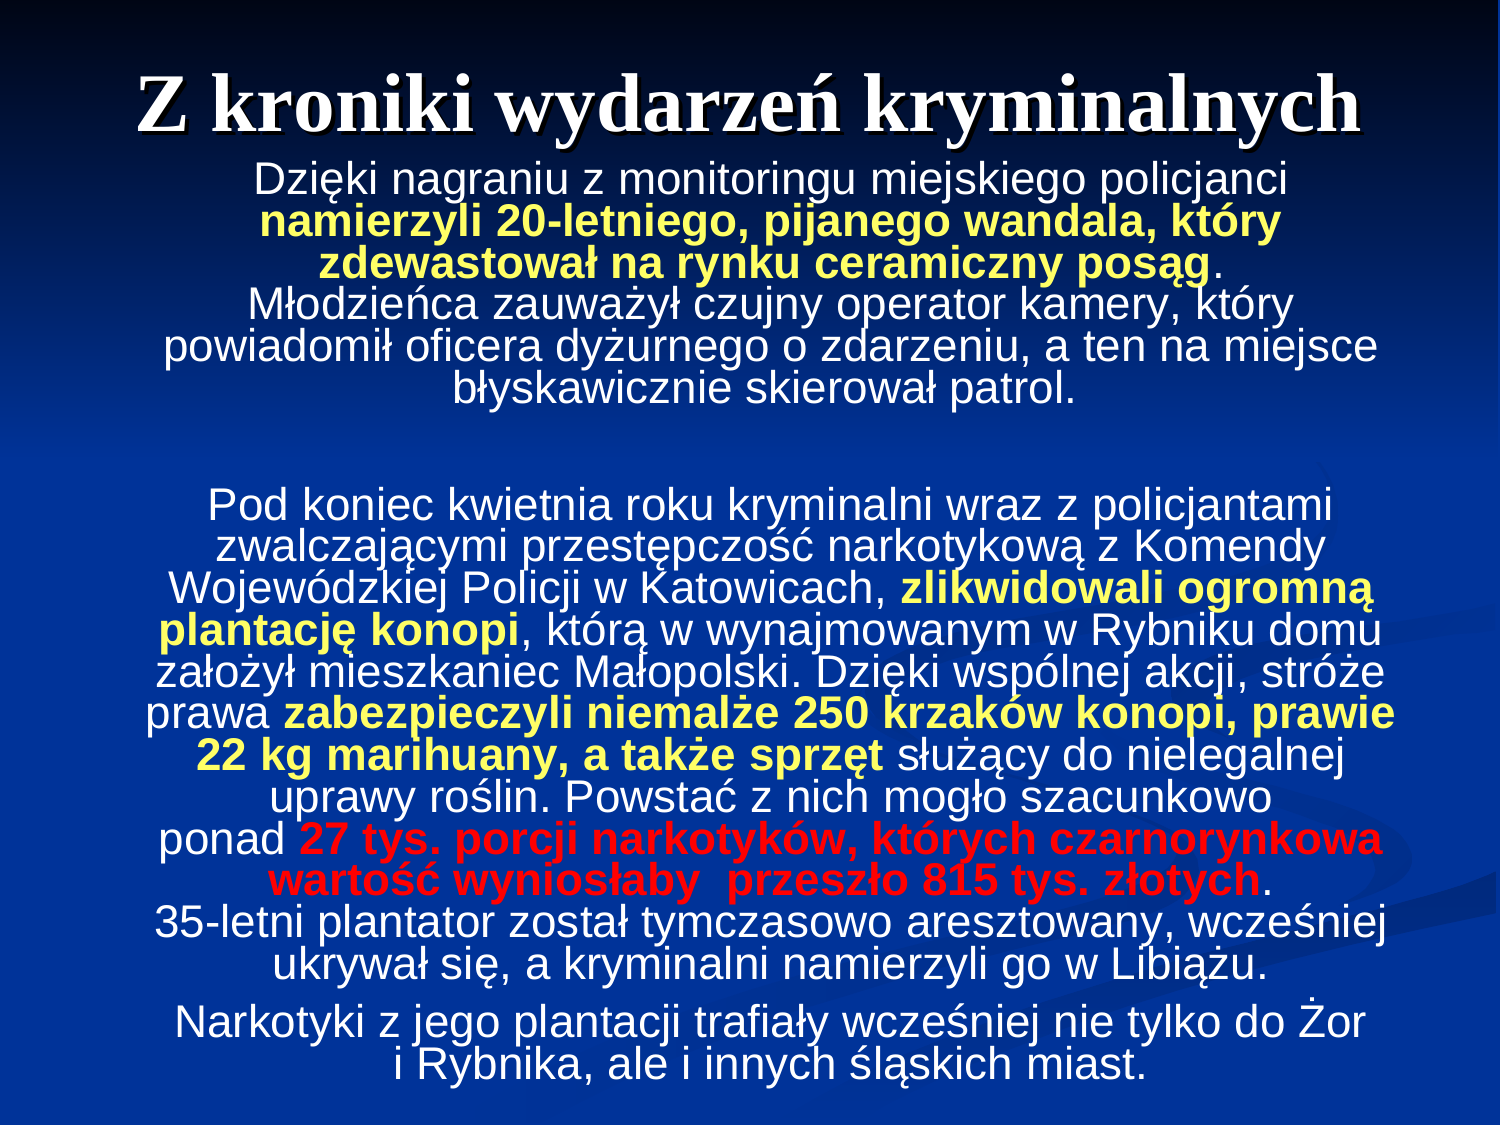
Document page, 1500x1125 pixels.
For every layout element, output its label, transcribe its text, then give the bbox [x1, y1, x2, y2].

title Z kroniki wydarzeń kryminalnych [75, 4, 1423, 153]
list Dzięki nagraniu z monitoringu miejskiego policjanci namierzyli 20-letniego, pijanego wandala, który zdewastował na rynku ceramiczny posąg. Młodzieńca zauważył czujny operator kamery, który powiadomił oficera dyżurnego o zdarzeniu, a ten na miejsce błyskawicznie skierował patrol. Pod koniec kwietnia roku kryminalni wraz z policjantami zwalczającymi przestępczość narkotykową z Komendy Wojewódzkiej Policji w Katowicach, zlikwidowali ogromną plantację konopi, którą w wynajmowanym w Rybniku domu założył mieszkaniec Małopolski. Dzięki wspólnej akcji, stróże prawa zabezpieczyli niemalże 250 krzaków konopi, prawie 22 kg marihuany, a także sprzęt służący do nielegalnej uprawy roślin. Powstać z nich mogło szacunkowo ponad 27 tys. porcji narkotyków, których czarnorynkowa wartość wyniosłaby przeszło 815 tys. złotych. 35-letni plantator został tymczasowo aresztowany, wcześniej ukrywał się, a kryminalni namierzyli go w Libiążu. Narkotyki z jego plantacji trafiały wcześniej nie tylko do Żor i Rybnika, ale i innych śląskich miast. [75, 153, 1423, 1125]
